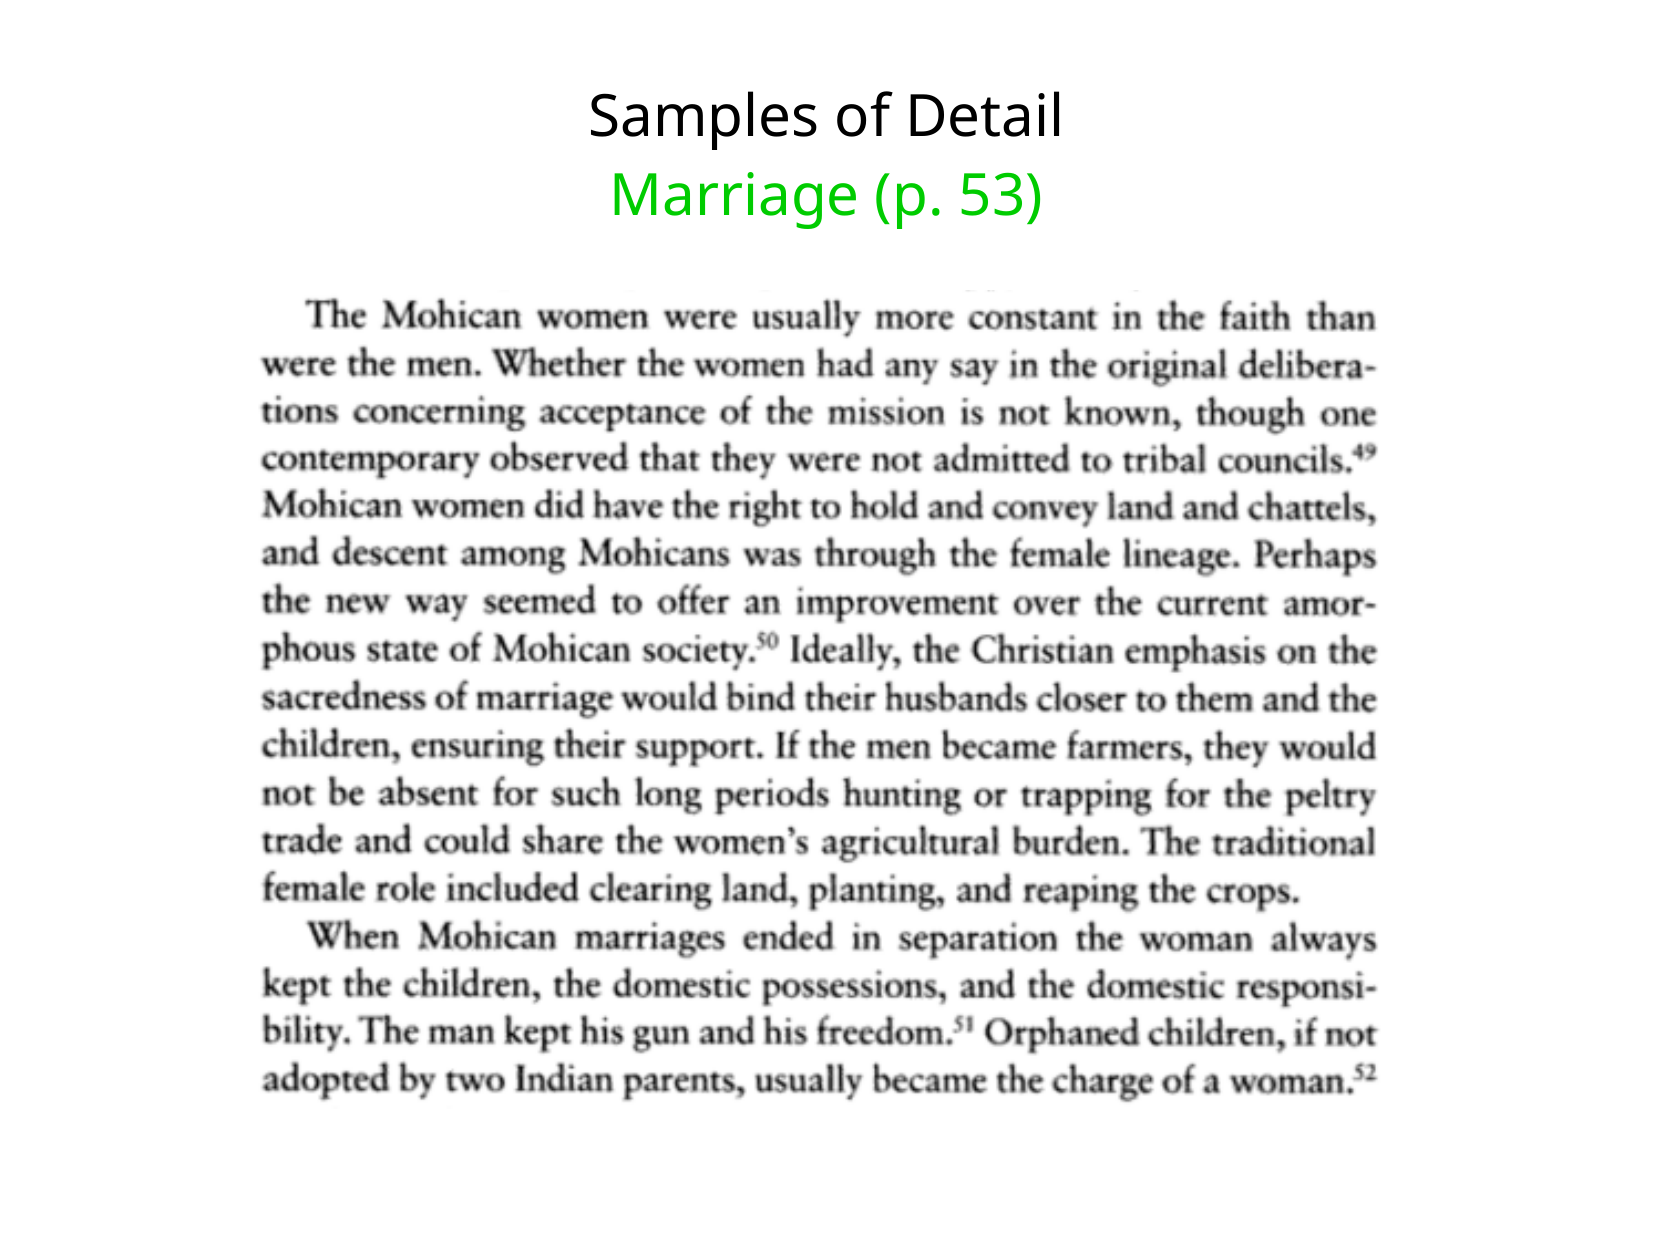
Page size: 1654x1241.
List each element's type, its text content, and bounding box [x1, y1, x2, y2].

picture [246, 290, 1407, 1109]
title Samples of Detail Marriage (p. 53) [82, 49, 1571, 257]
